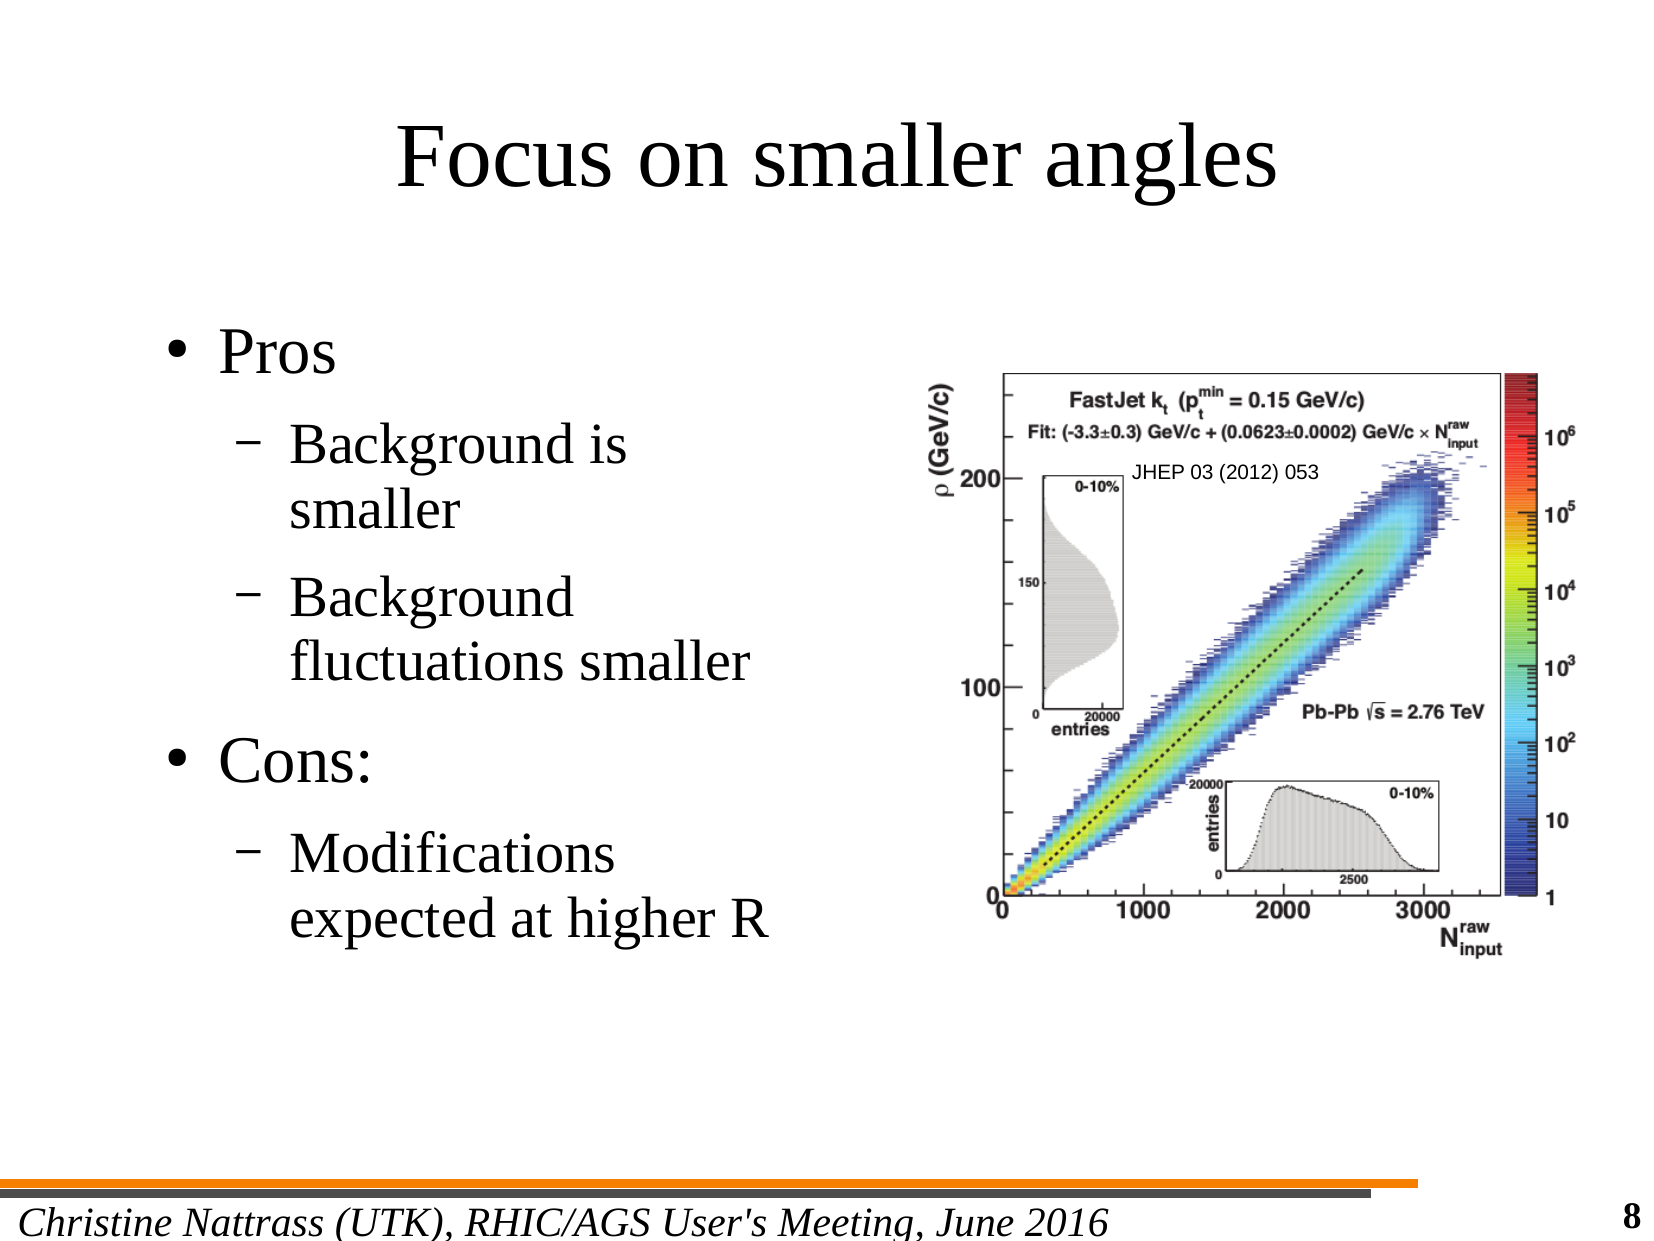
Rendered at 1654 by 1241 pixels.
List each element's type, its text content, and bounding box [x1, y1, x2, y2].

picture [928, 373, 1576, 960]
list Pros Background is smaller Background fluctuations smaller Cons: Modifications expected at higher R [147, 313, 772, 1034]
text_box JHEP 03 (2012) 053 [1117, 453, 1385, 501]
title Focus on smaller angles [350, 51, 1327, 259]
